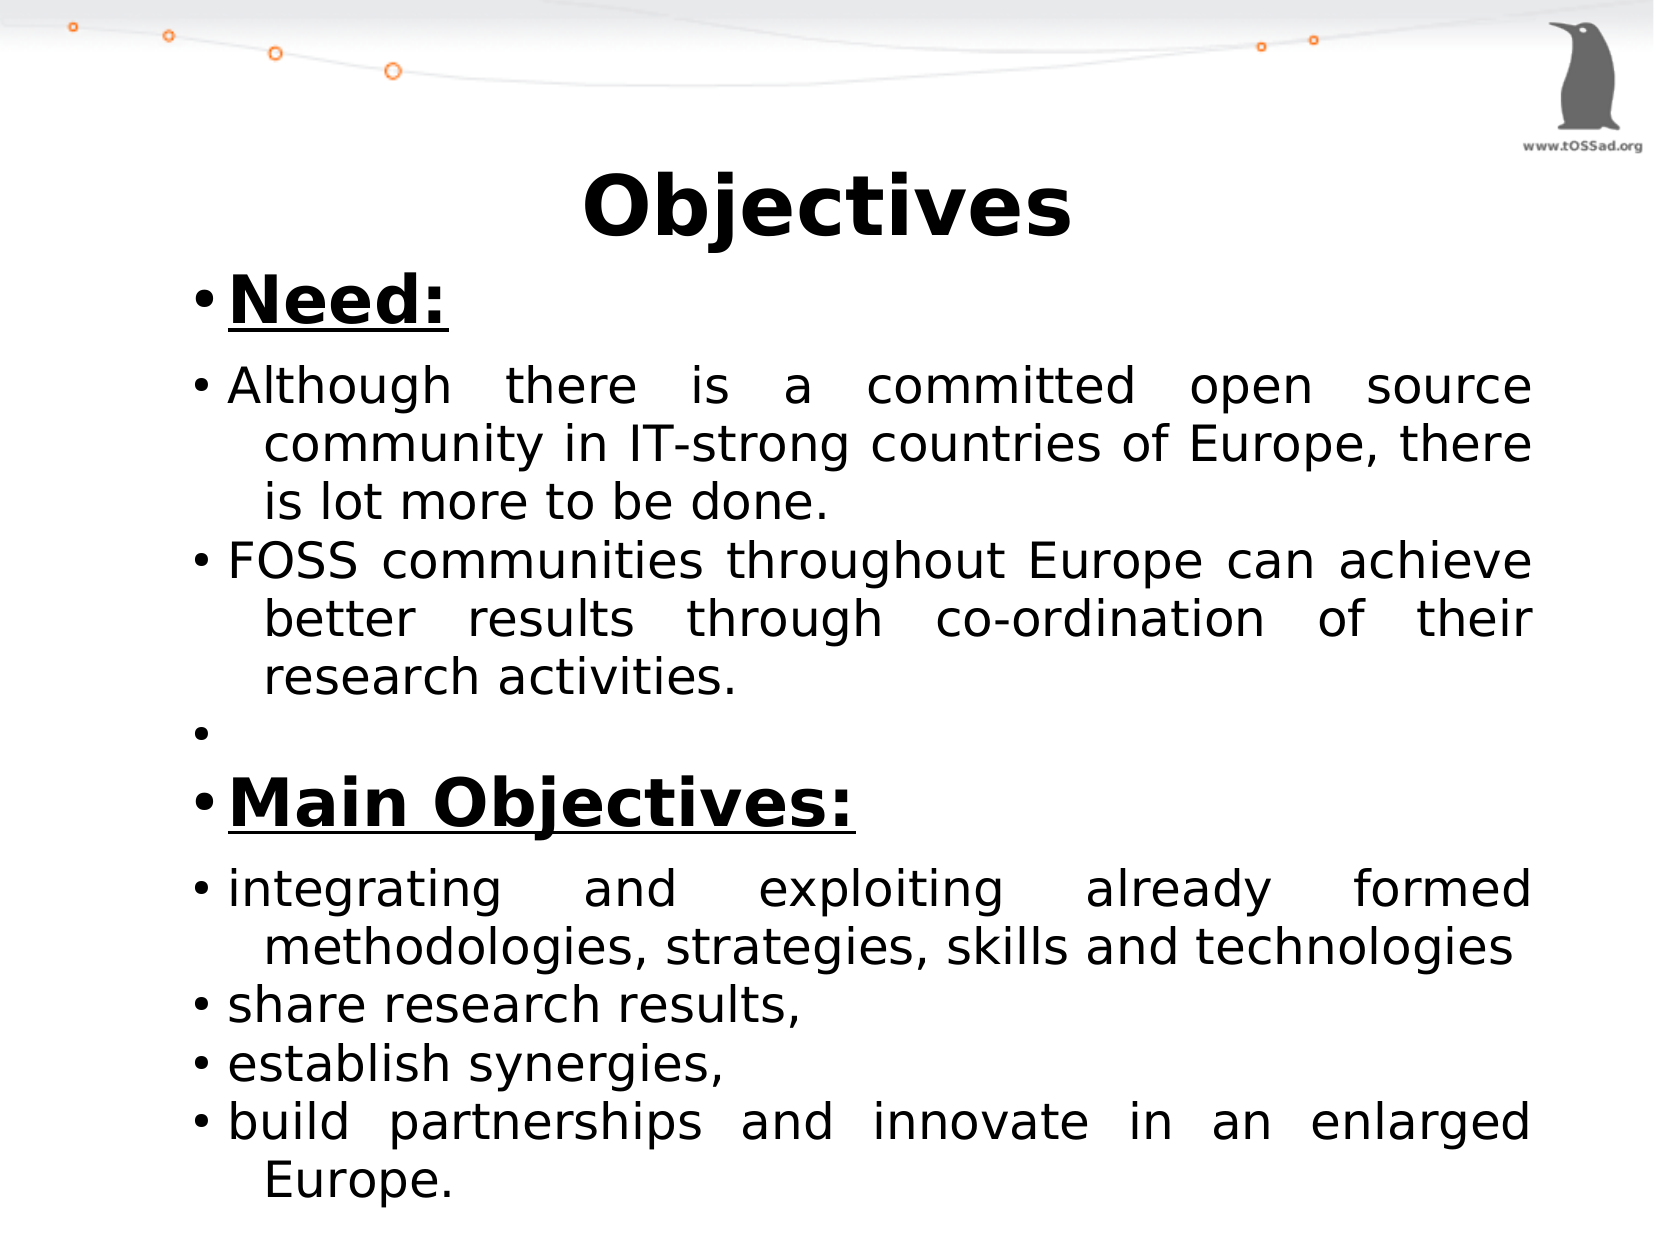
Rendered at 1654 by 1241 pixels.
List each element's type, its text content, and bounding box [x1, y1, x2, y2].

picture [0, 0, 1654, 157]
title Objectives [121, 102, 1534, 311]
subtitle Need: Although there is a committed open source community in IT-strong countries of Europe, there is lot more to be done. FOSS communities throughout Europe can achieve better results through co-ordination of their research activities. Main Objectives: integrating and exploiting already formed methodologies, strategies, skills and technologies share research results, establish synergies, build partnerships and innovate in an enlarged Europe. [121, 311, 1534, 1210]
